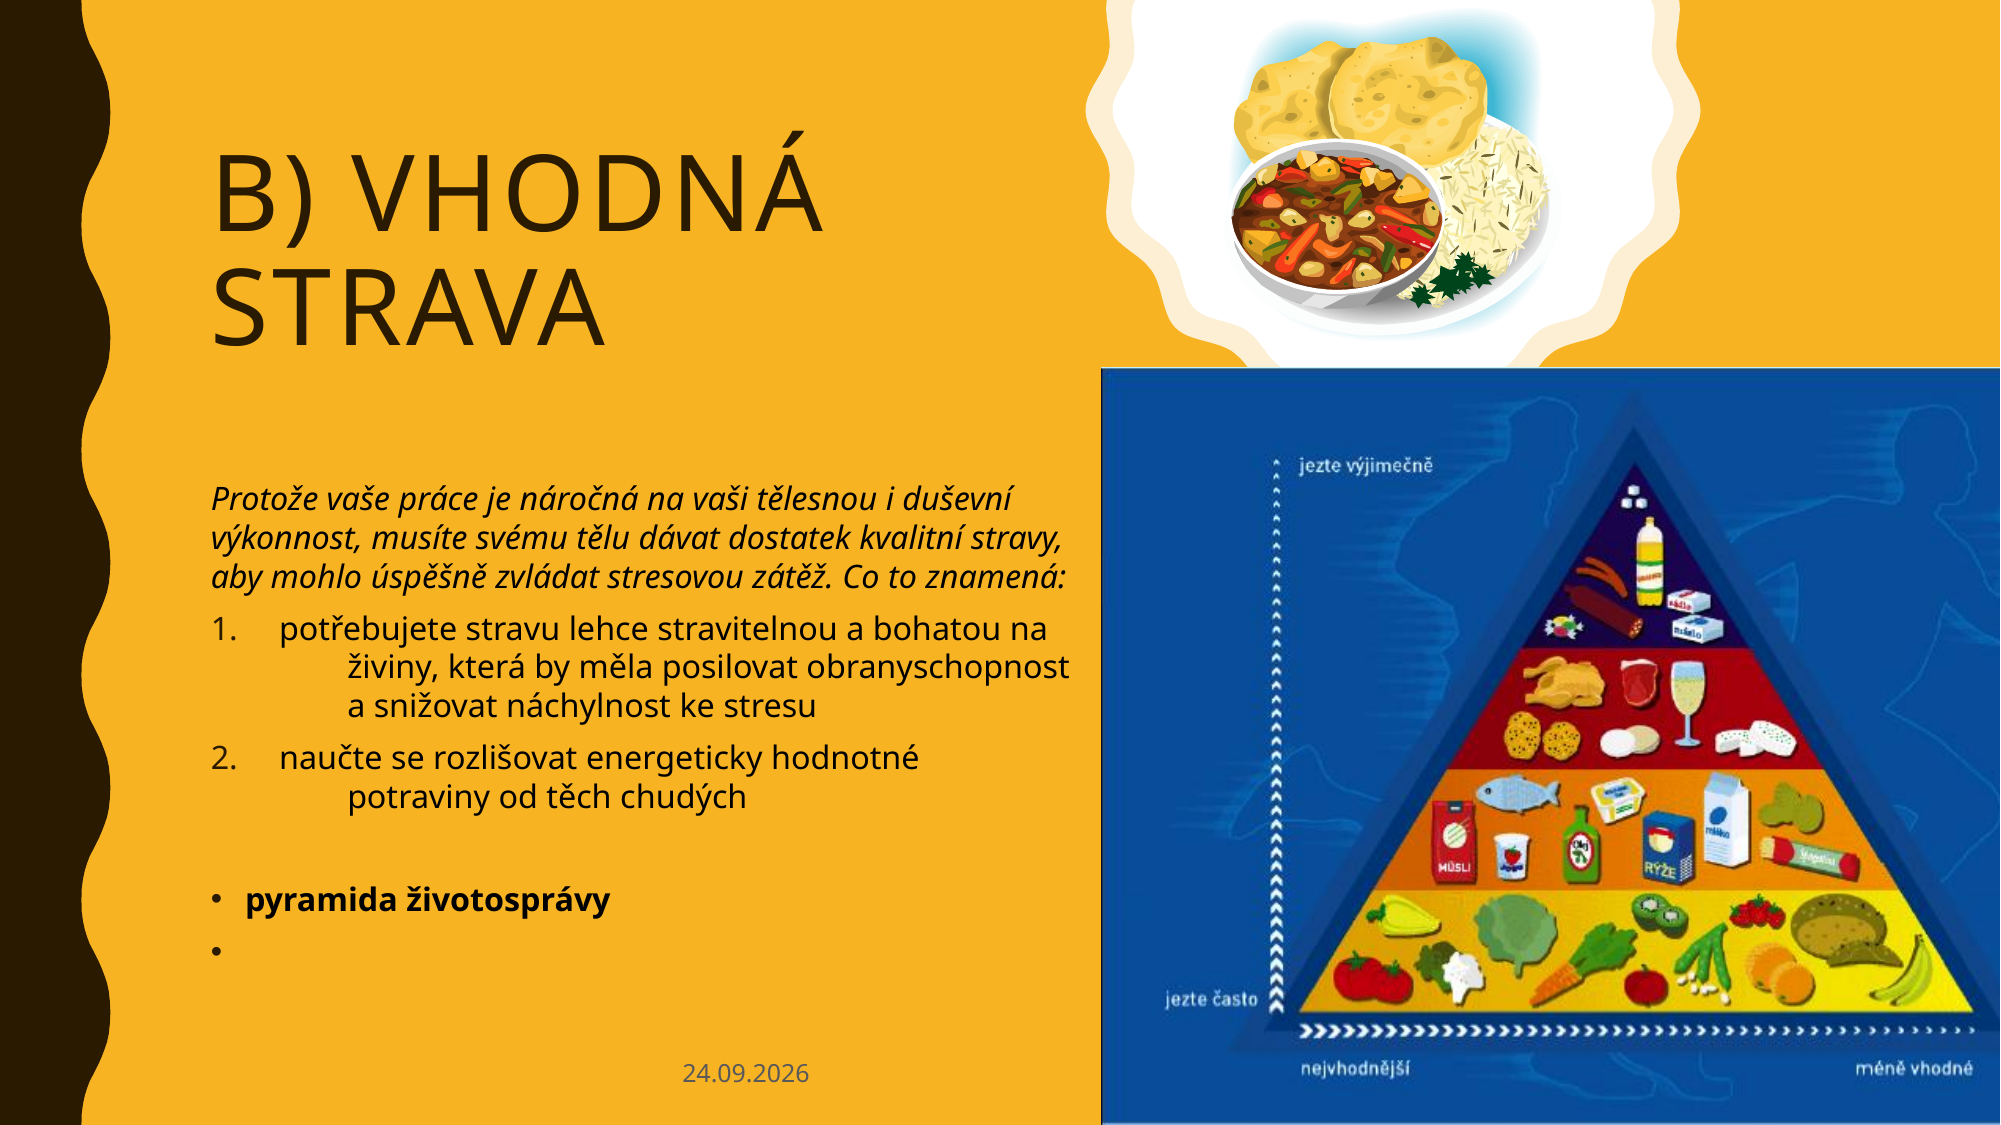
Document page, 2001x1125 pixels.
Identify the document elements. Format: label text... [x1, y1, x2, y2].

text_box 19.02.2020 [667, 1045, 983, 1104]
list Protože vaše práce je náročná na vaši tělesnou i duševní výkonnost, musíte svému tělu dávat dostatek kvalitní stravy, aby mohlo úspěšně zvládat stresovou zátěž. Co to znamená: potřebujete stravu lehce stravitelnou a bohatou na živiny, která by měla posilovat obranyschopnost a snižovat náchylnost ke stresu naučte se rozlišovat energeticky hodnotné potraviny od těch chudých pyramida životosprávy [195, 471, 1086, 994]
title B) Vhodná strava [195, 131, 1032, 408]
text_box [0, 0, 2000, 1125]
picture [1101, 368, 2000, 1125]
picture [1222, 4, 1564, 345]
